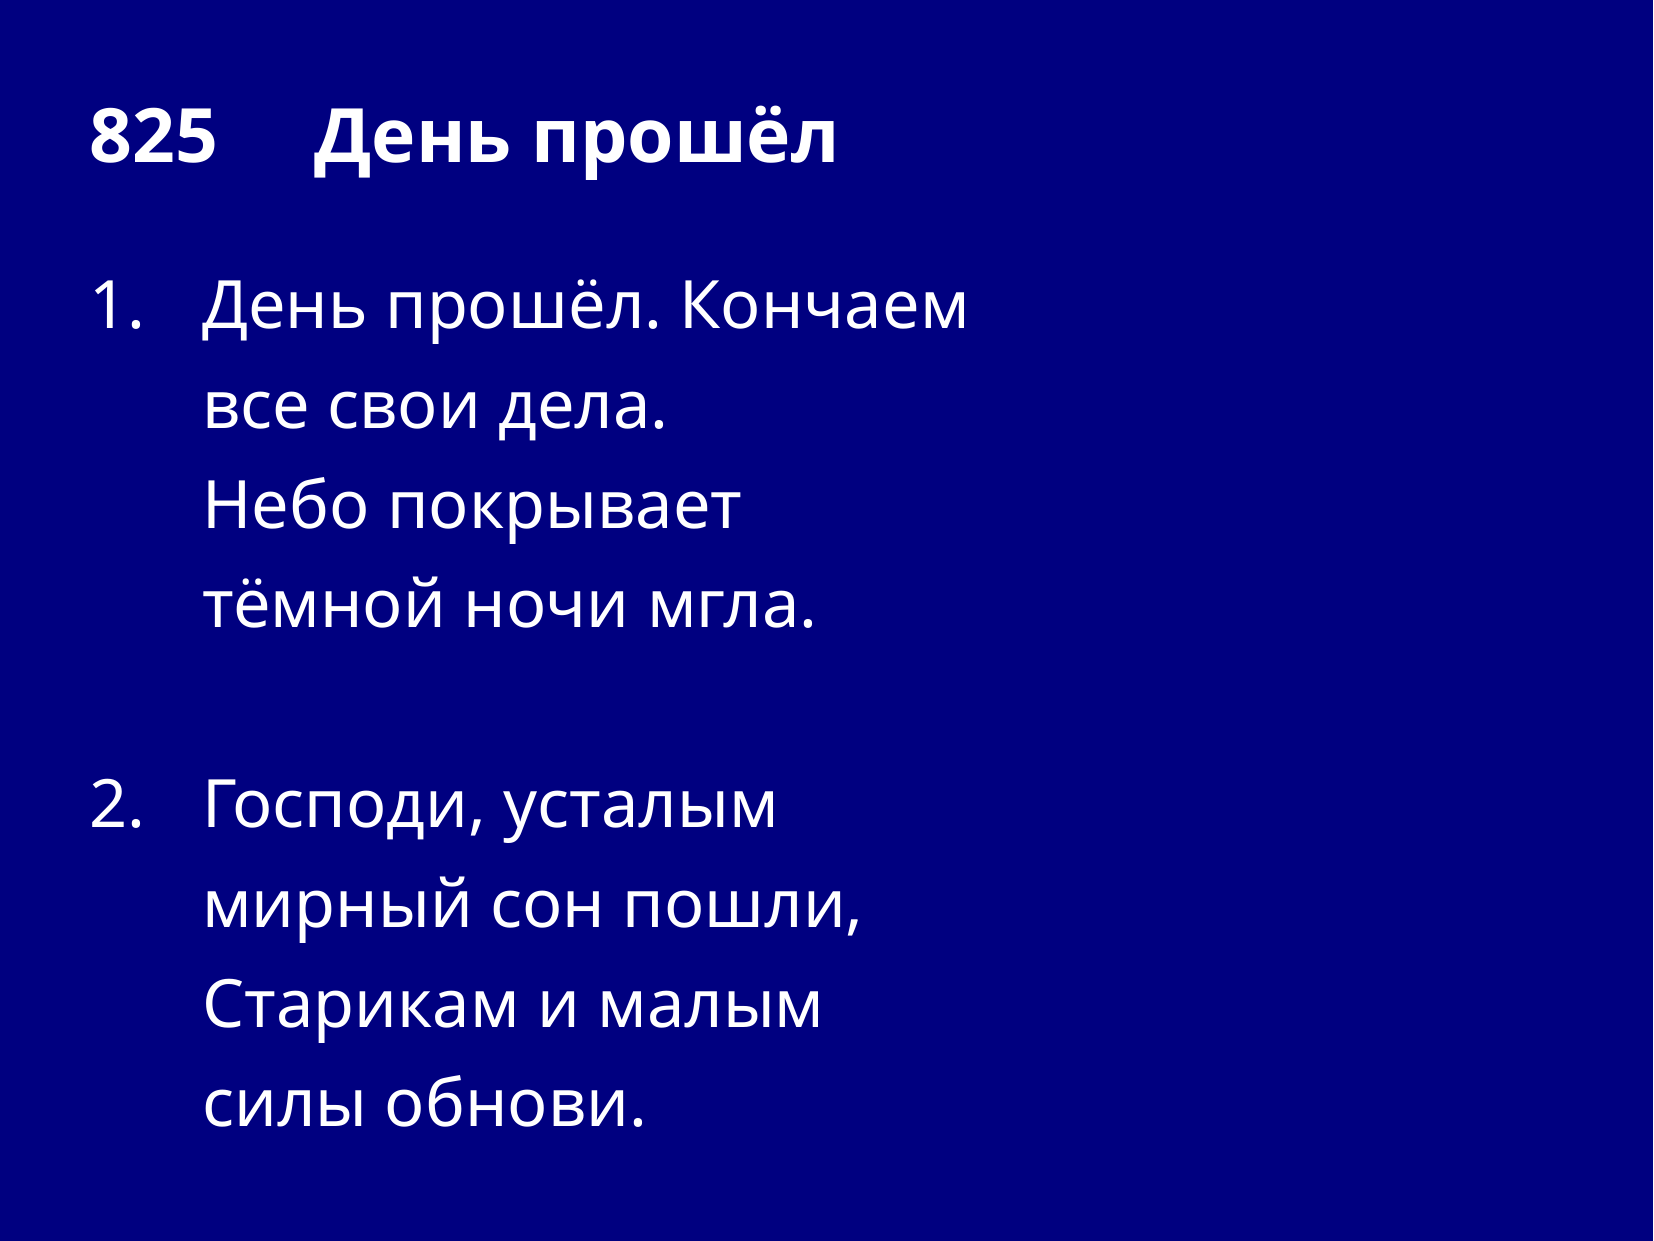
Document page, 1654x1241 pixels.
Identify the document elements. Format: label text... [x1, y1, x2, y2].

text_box 1. День прошёл. Кончаем все свои дела. Небо покрывает тёмной ночи мгла. 2. Господи, усталым мирный сон пошли, Старикам и малым силы обнови. [75, 188, 1576, 1163]
text_box 825 День прошёл [75, 75, 1576, 188]
